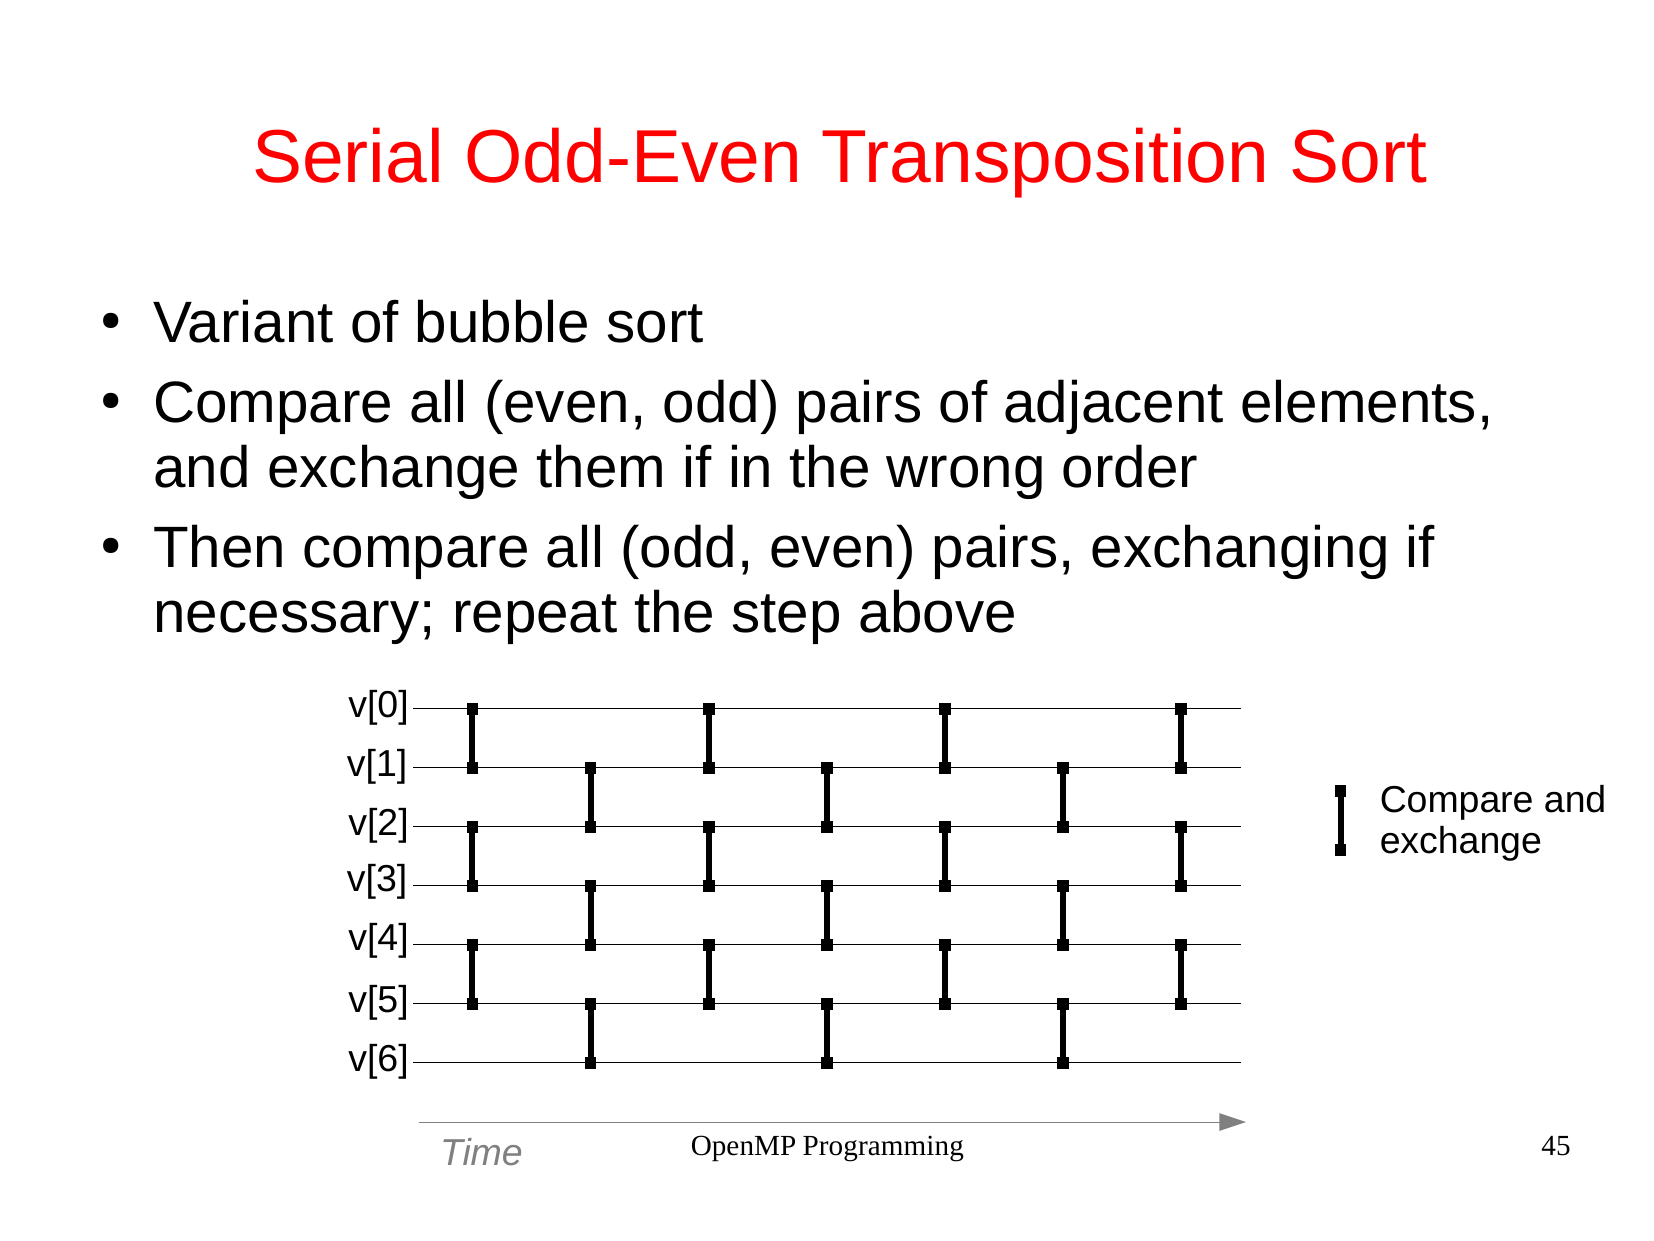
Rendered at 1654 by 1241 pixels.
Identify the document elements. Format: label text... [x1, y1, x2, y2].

list Variant of bubble sort Compare all (even, odd) pairs of adjacent elements, and exchange them if in the wrong order Then compare all (odd, even) pairs, exchanging if necessary; repeat the step above [82, 290, 1571, 1109]
text_box v[6] [330, 1027, 427, 1091]
text_box Time [425, 1124, 538, 1182]
text_box Compare and exchange [1361, 767, 1625, 873]
text_box v[1] [329, 732, 426, 796]
text_box v[4] [330, 905, 427, 968]
text_box v[2] [330, 791, 427, 855]
text_box v[3] [329, 846, 426, 910]
text_box v[0] [330, 673, 427, 736]
text_box v[5] [330, 968, 427, 1027]
title Serial Odd-Even Transposition Sort [82, 49, 1571, 257]
